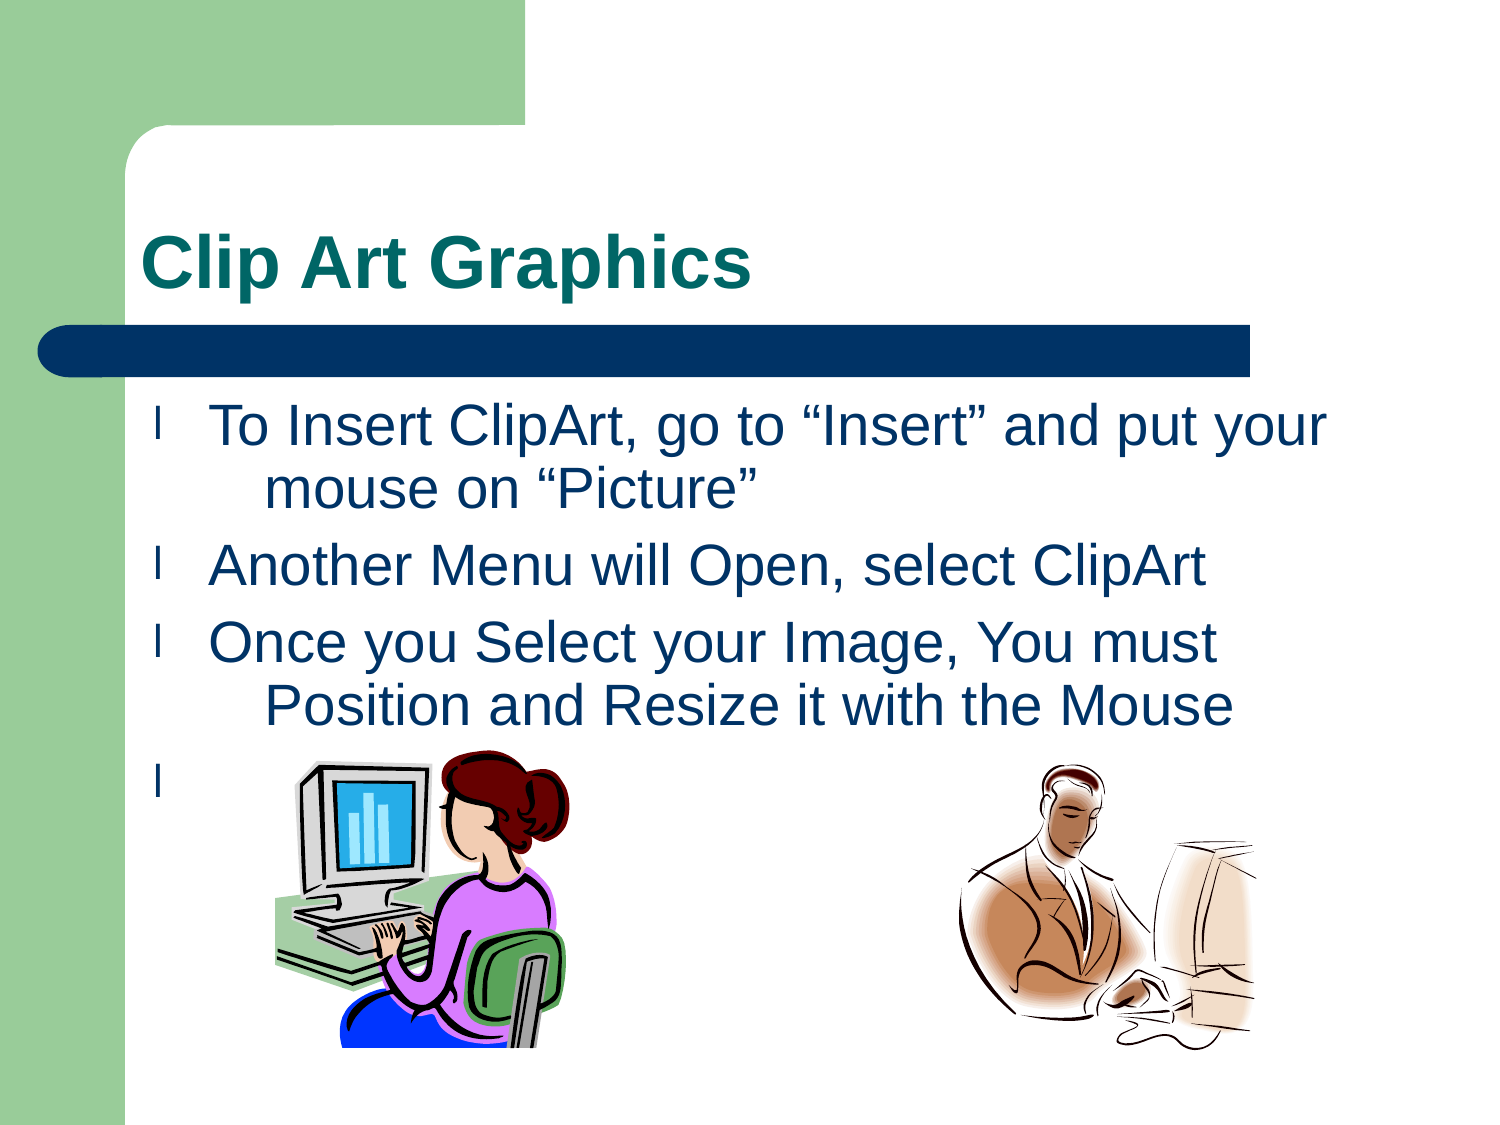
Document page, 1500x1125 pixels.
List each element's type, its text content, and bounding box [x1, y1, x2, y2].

picture [950, 762, 1257, 1054]
list To Insert ClipArt, go to “Insert” and put your mouse on “Picture” Another Menu will Open, select ClipArt Once you Select your Image, You must Position and Resize it with the Mouse [137, 387, 1400, 763]
title Clip Art Graphics [125, 125, 1426, 313]
picture [275, 750, 570, 1051]
